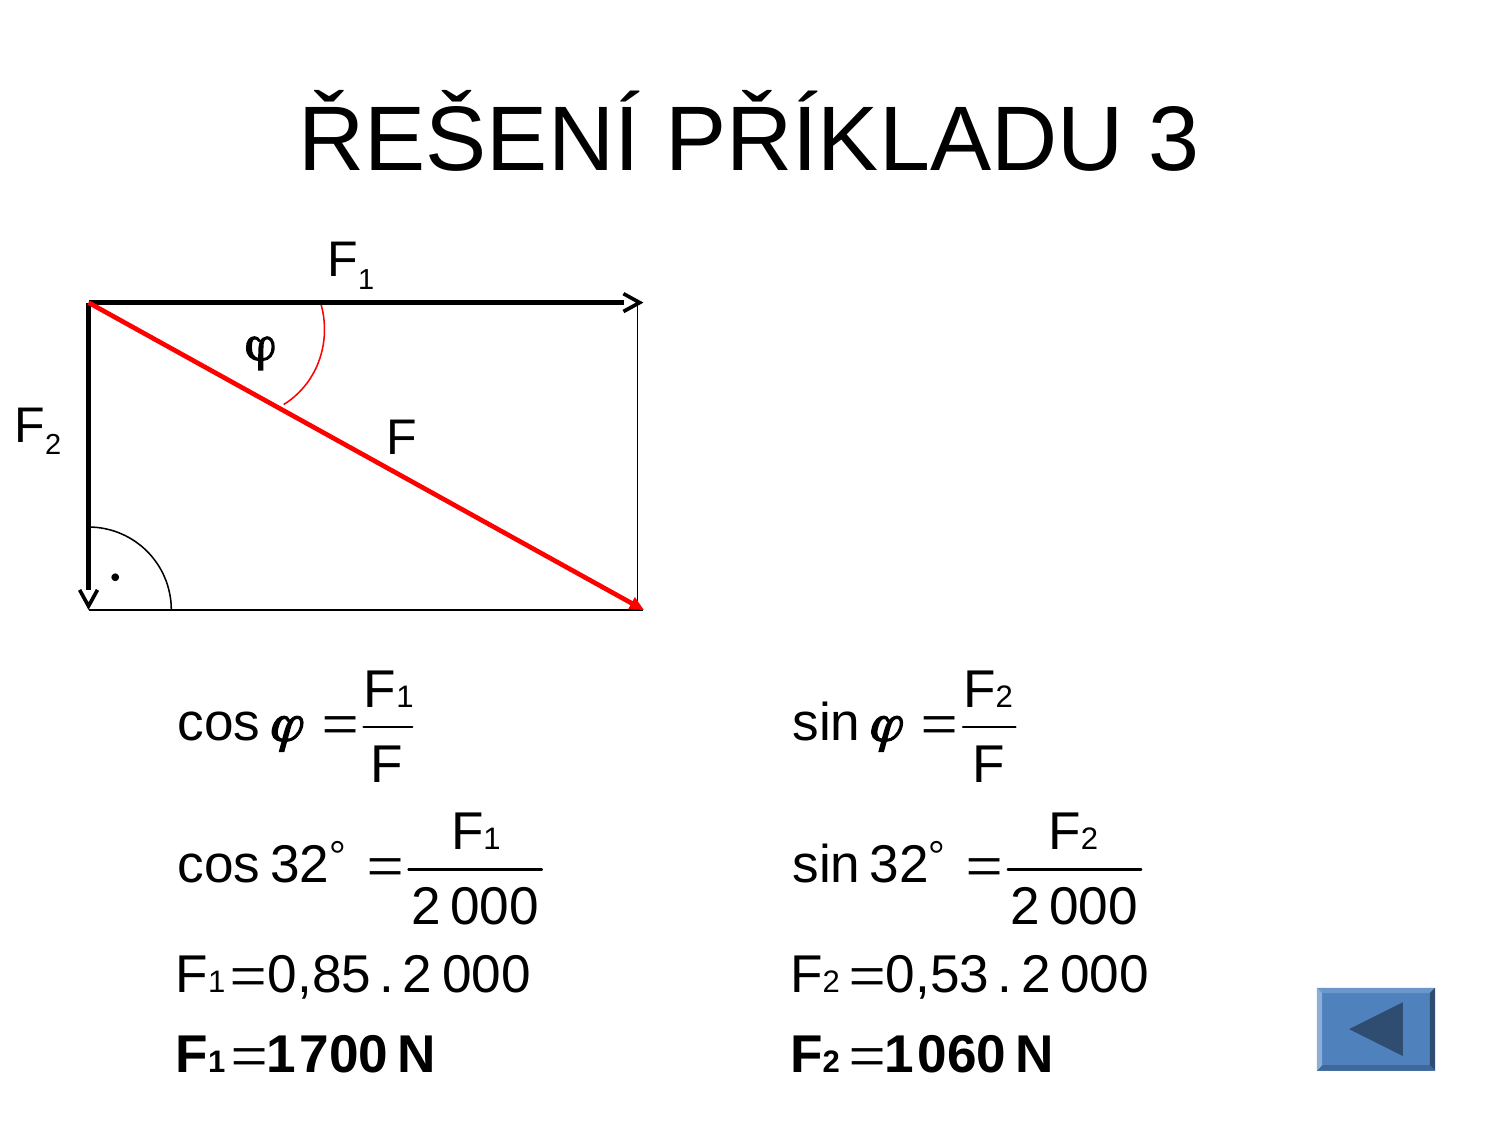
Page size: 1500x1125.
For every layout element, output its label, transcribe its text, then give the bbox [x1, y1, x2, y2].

text_box F2 [0, 397, 86, 468]
text_box  [230, 314, 302, 374]
title ŘEŠENÍ PŘÍKLADU 3 [75, 45, 1426, 233]
text_box F1 [312, 231, 414, 303]
chart [171, 657, 553, 1083]
text_box [112, 574, 119, 581]
text_box [1318, 987, 1436, 1071]
text_box F [372, 408, 473, 480]
chart [785, 657, 1158, 1083]
text_box F2 [91, 397, 101, 468]
